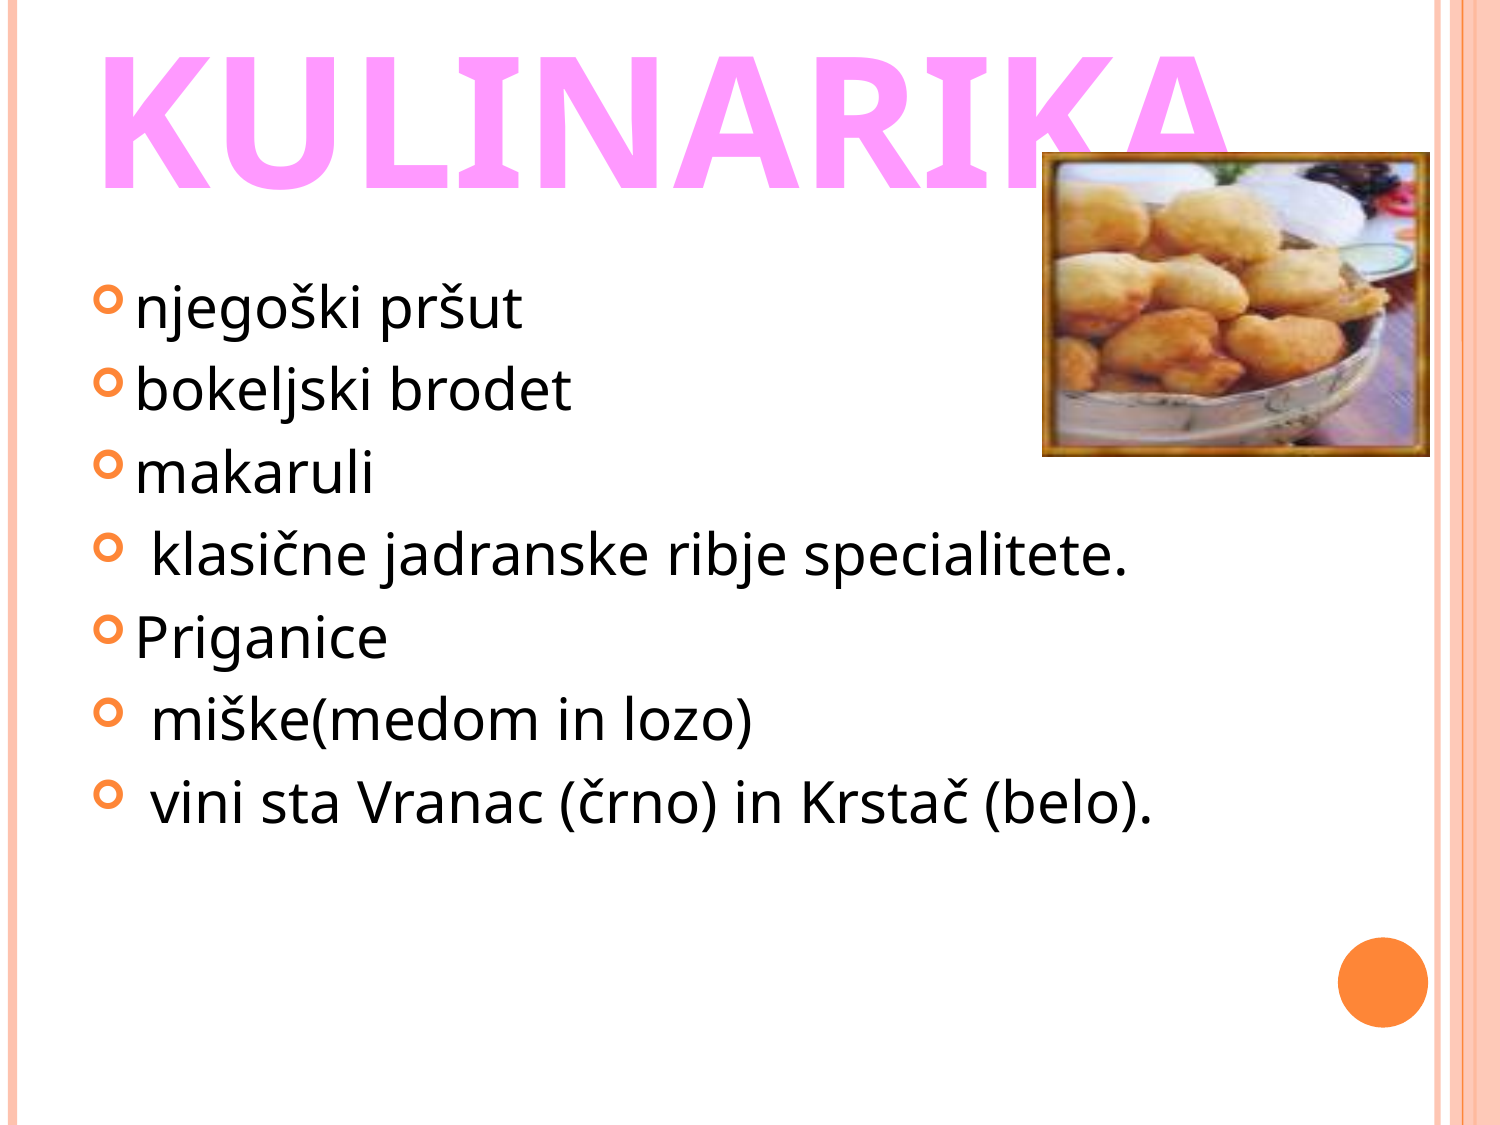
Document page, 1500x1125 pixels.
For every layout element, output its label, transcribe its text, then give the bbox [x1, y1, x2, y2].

list njegoški pršut bokeljski brodet makaruli klasične jadranske ribje specialitete. Priganice miške(medom in lozo) vini sta Vranac (črno) in Krstač (belo). [75, 262, 1300, 1062]
picture [1042, 152, 1430, 457]
title kulinarika [75, 45, 1300, 233]
